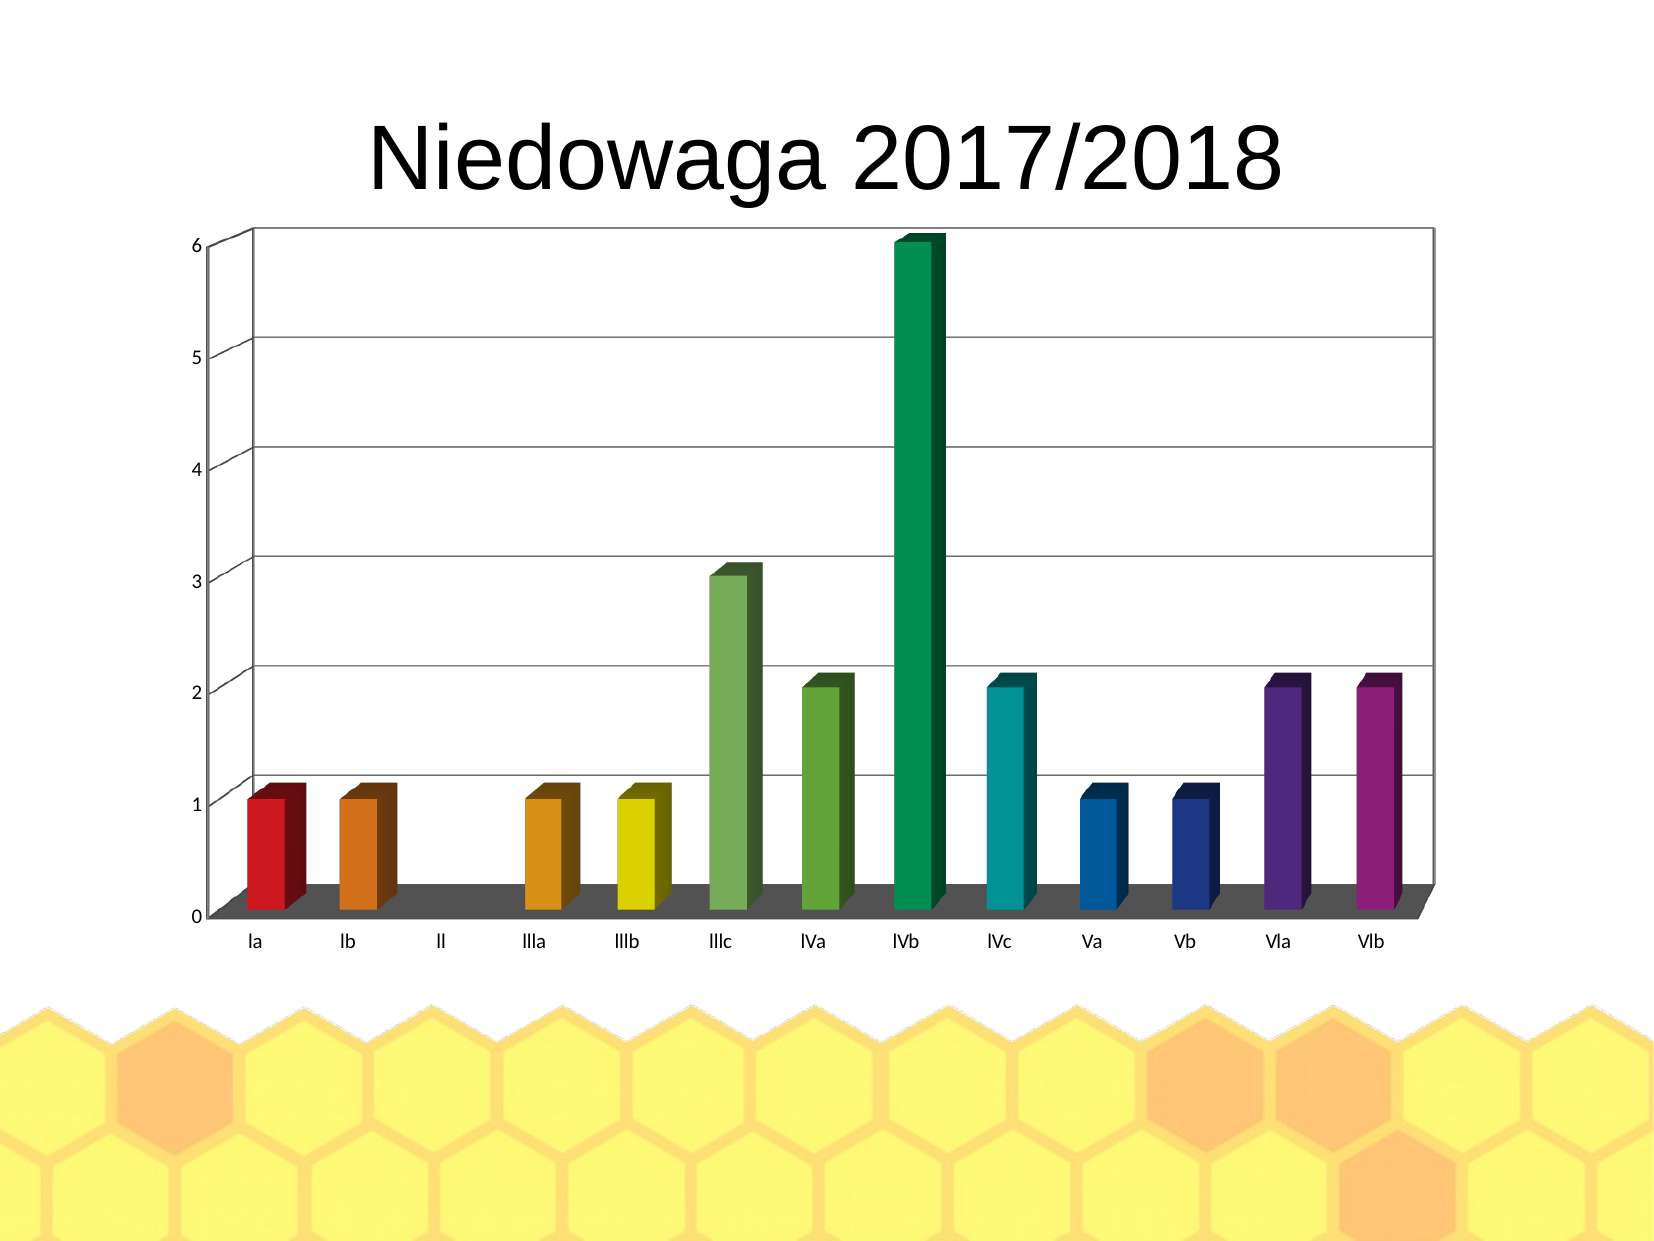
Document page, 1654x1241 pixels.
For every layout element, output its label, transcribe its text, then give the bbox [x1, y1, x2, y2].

list [82, 290, 1571, 1010]
title Niedowaga 2017/2018 [82, 49, 1571, 257]
chart [141, 212, 1486, 969]
